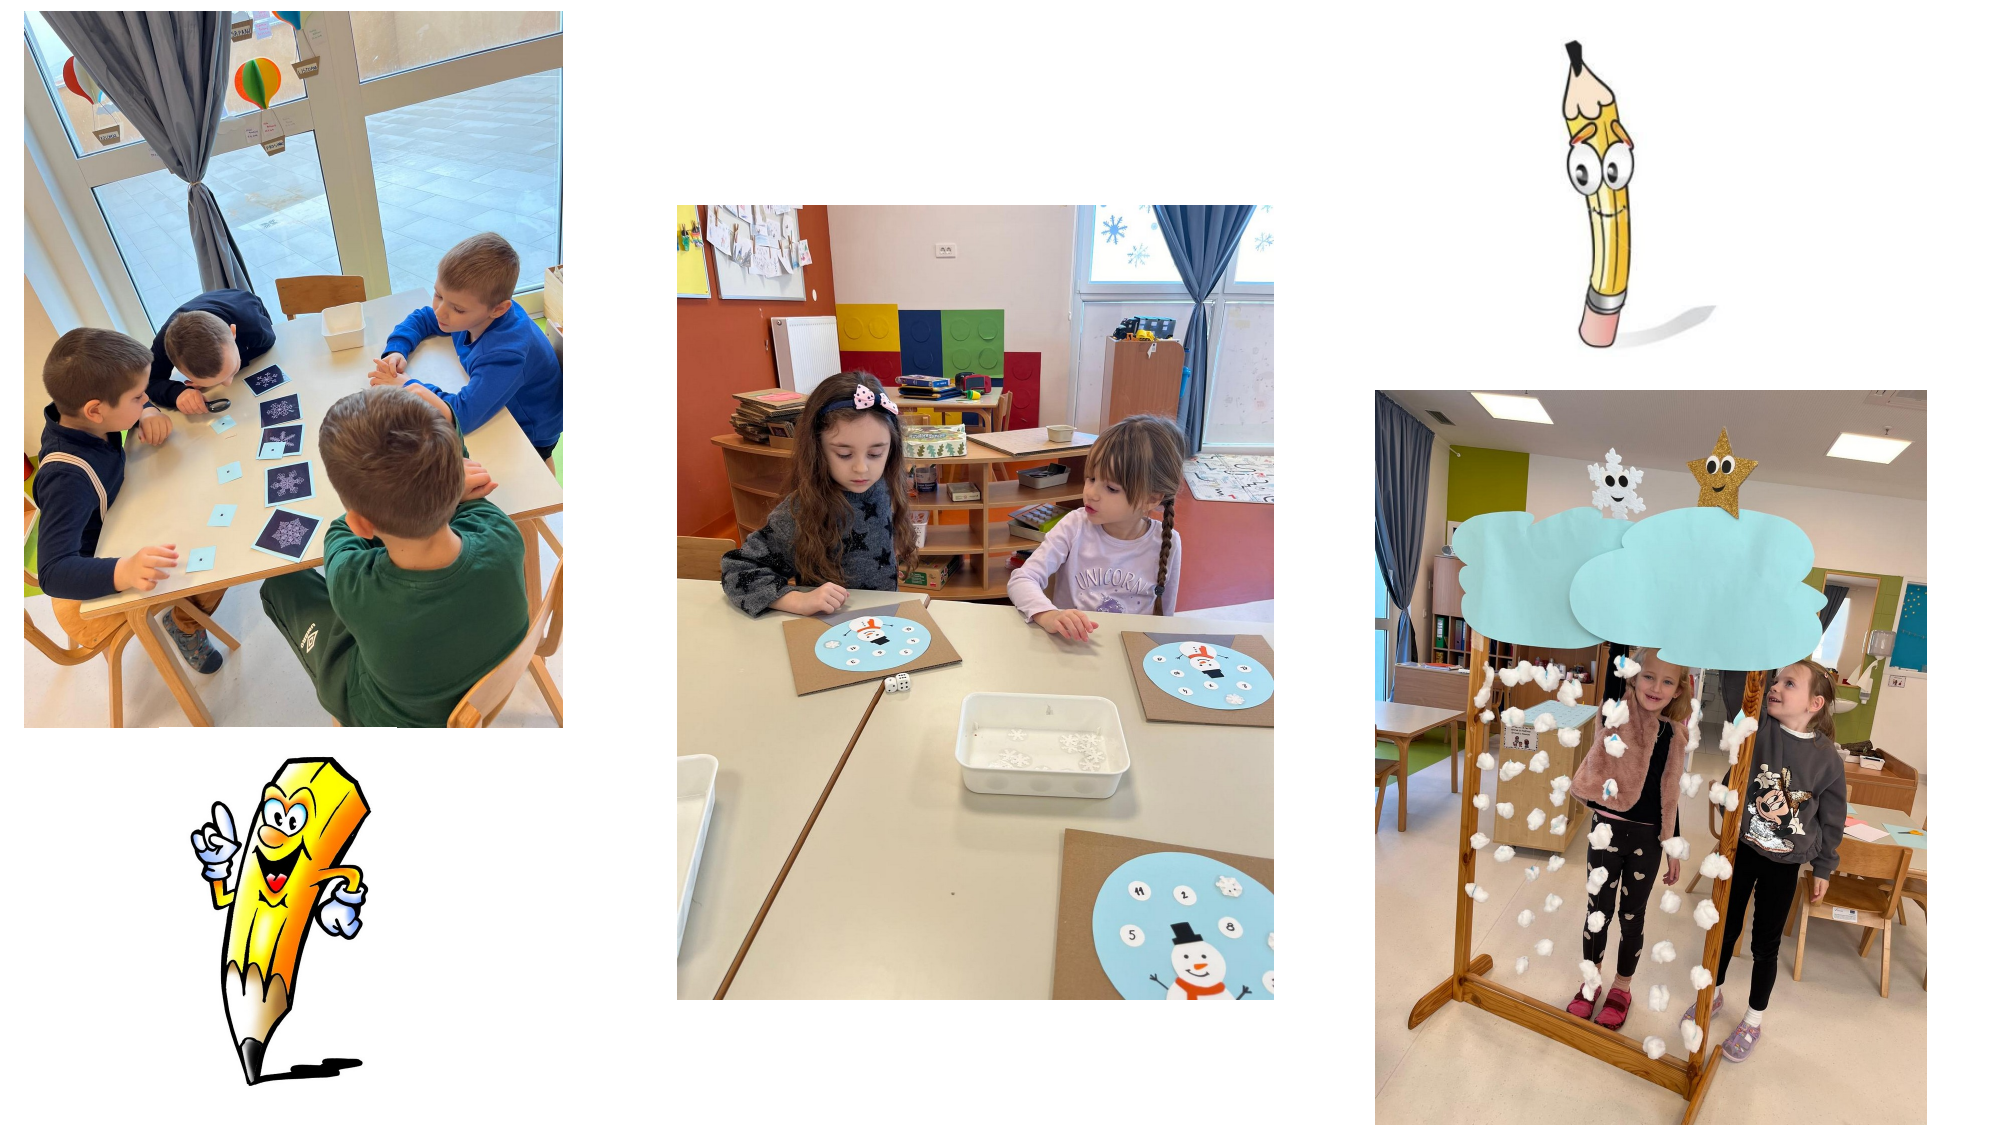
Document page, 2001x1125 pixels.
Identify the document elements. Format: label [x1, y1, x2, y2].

picture [677, 205, 1274, 1000]
picture [24, 11, 563, 1101]
picture [1422, 11, 1768, 357]
picture [1375, 390, 1927, 1125]
picture [1917, 601, 1927, 607]
